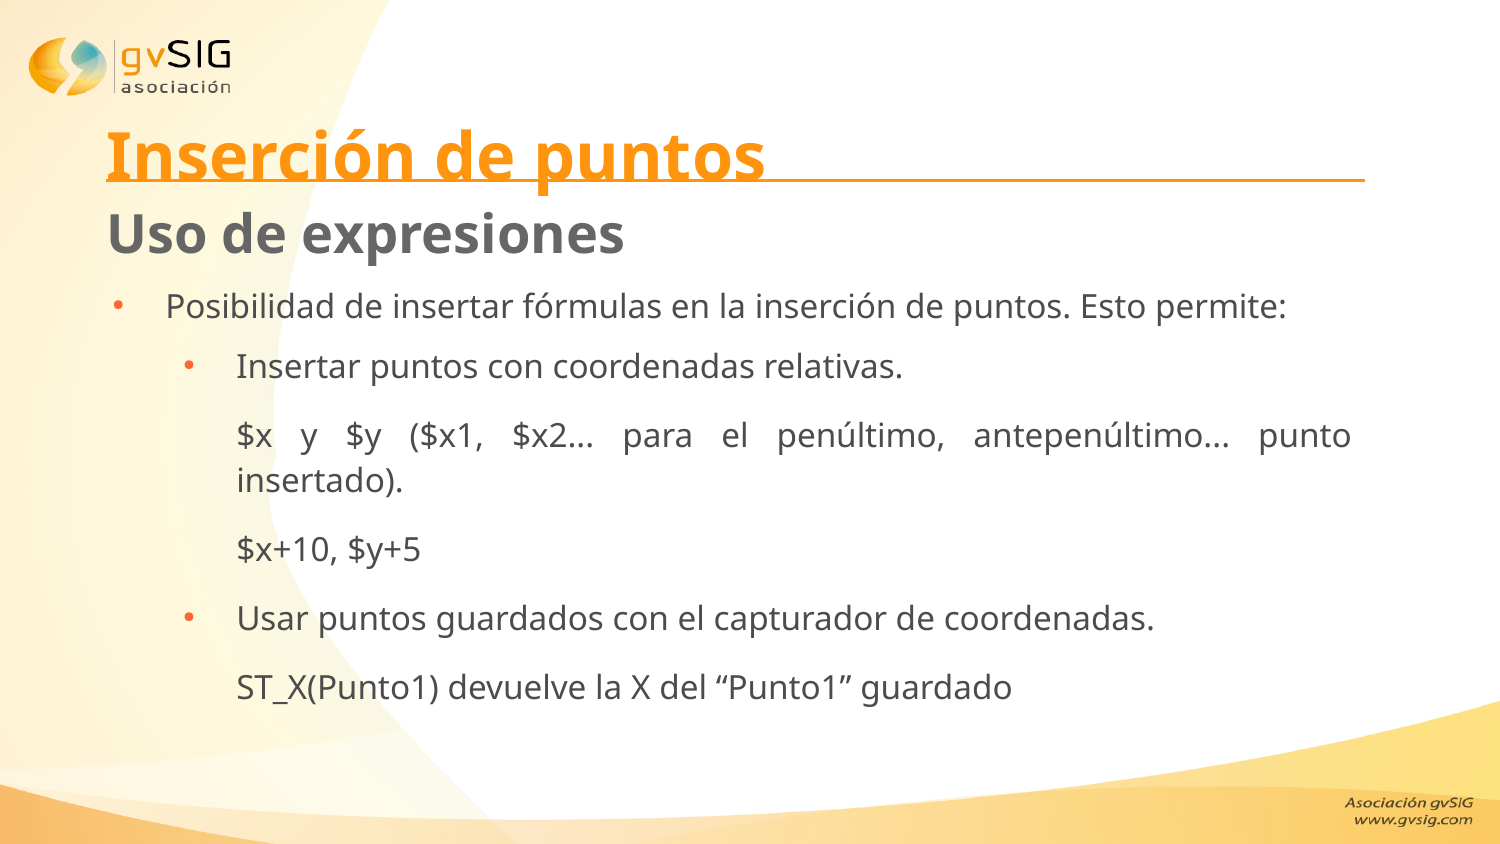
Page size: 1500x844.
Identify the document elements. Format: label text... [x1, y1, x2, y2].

title Inserción de puntos [106, 115, 1457, 193]
text_box Uso de expresiones [106, 200, 1382, 265]
list Posibilidad de insertar fórmulas en la inserción de puntos. Esto permite: Insertar puntos con coordenadas relativas. $x y $y ($x1, $x2... para el penúltimo, antepenúltimo... punto insertado). $x+10, $y+5 Usar puntos guardados con el capturador de coordenadas. ST_X(Punto1) devuelve la X del “Punto1” guardado [94, 283, 1354, 844]
picture [0, 0, 1500, 844]
